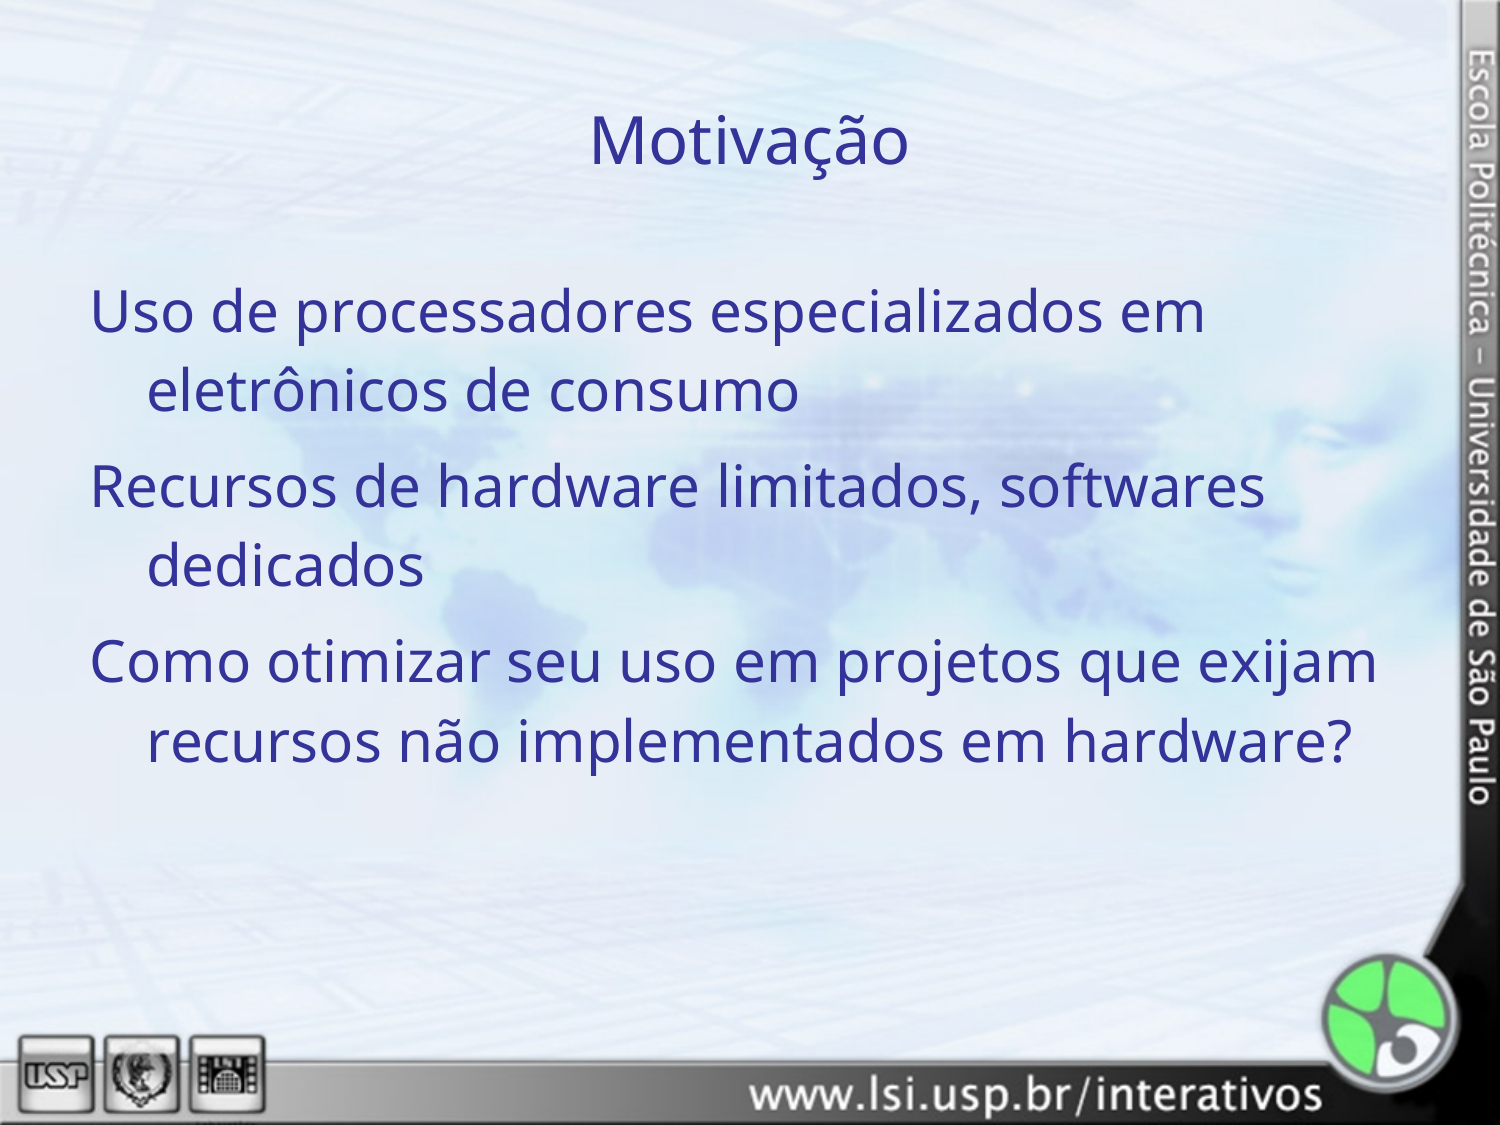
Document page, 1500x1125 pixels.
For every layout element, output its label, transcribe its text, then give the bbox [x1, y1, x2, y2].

title Motivação [75, 45, 1426, 233]
picture [0, 0, 1500, 1125]
list Uso de processadores especializados em eletrônicos de consumo Recursos de hardware limitados, softwares dedicados Como otimizar seu uso em projetos que exijam recursos não implementados em hardware? [75, 262, 1426, 1006]
